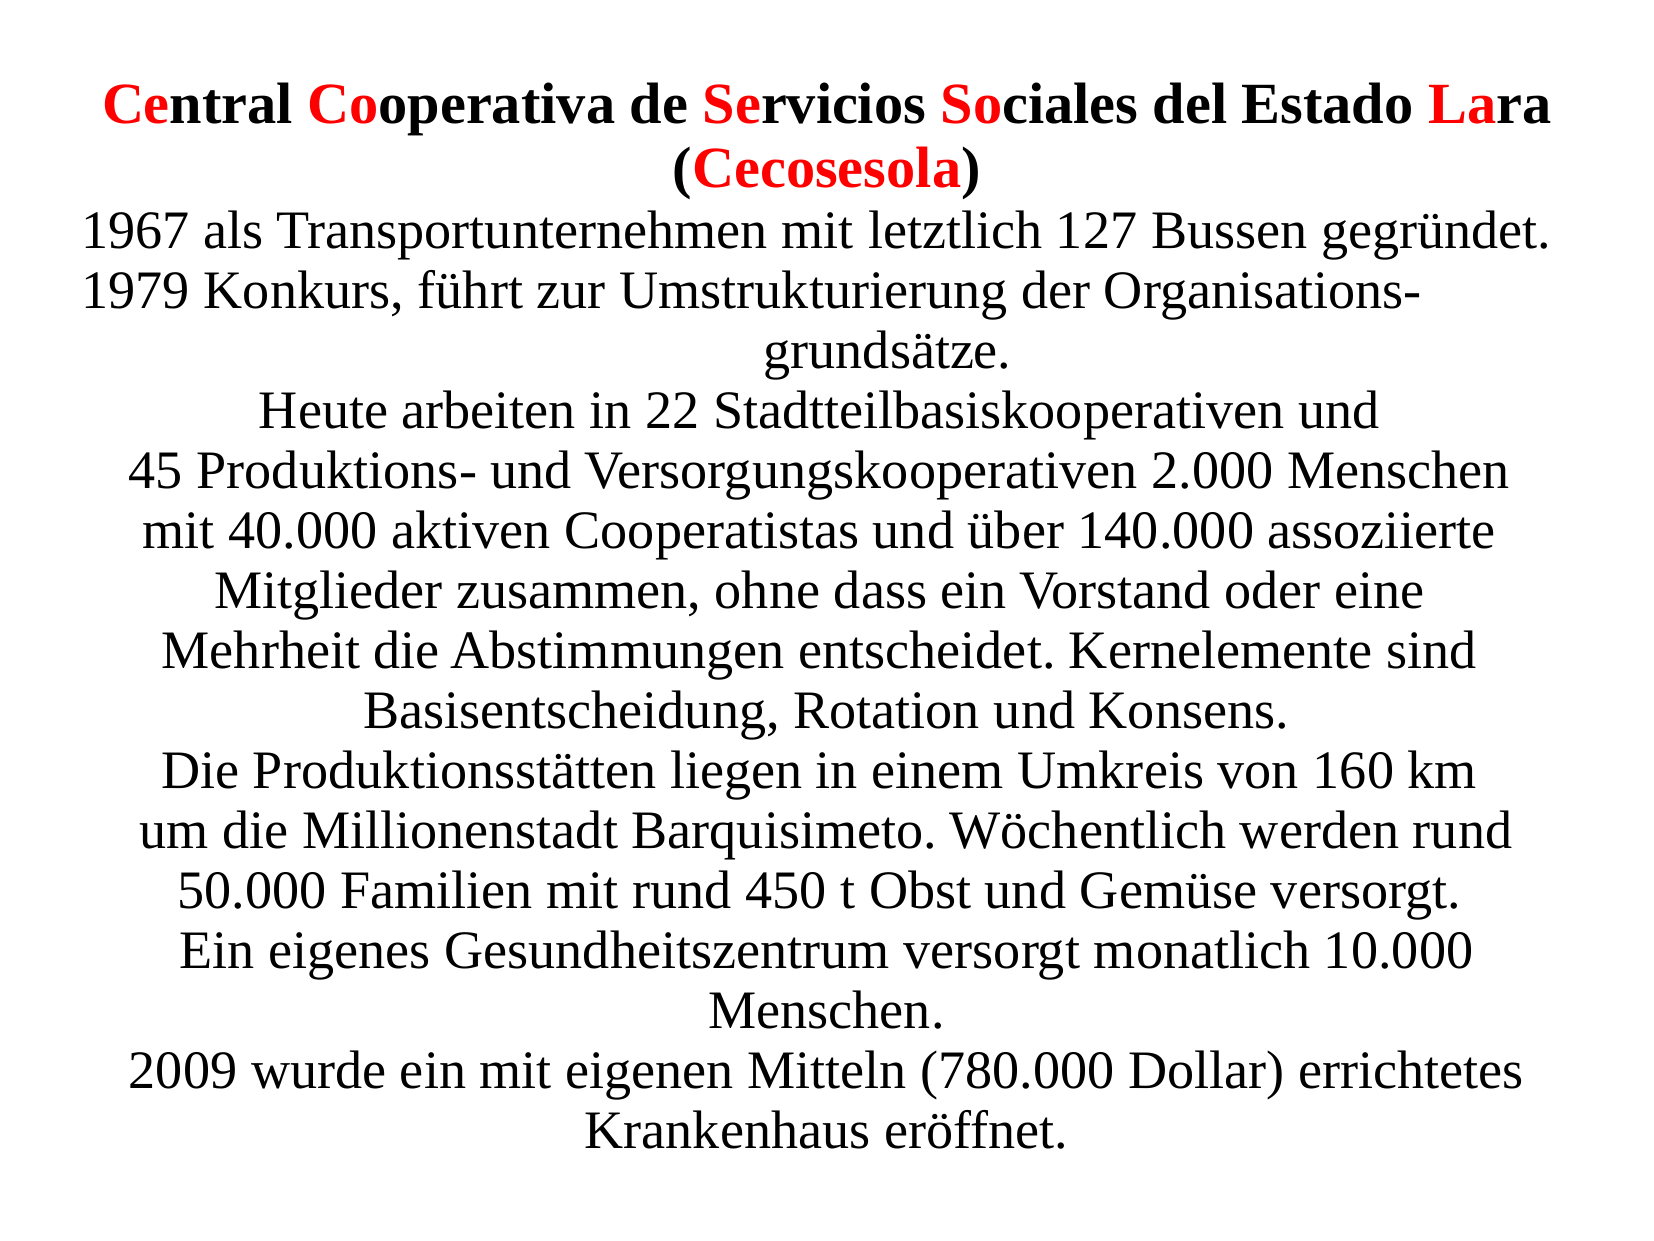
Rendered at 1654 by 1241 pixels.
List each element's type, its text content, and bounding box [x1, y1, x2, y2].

text_box Central Cooperativa de Servicios Sociales del Estado Lara (Cecosesola) 1967 als Transportunternehmen mit letztlich 127 Bussen gegründet. 1979 Konkurs, führt zur Umstrukturierung der Organisations- grundsätze. Heute arbeiten in 22 Stadtteilbasiskooperativen und 45 Produktions- und Versorgungskooperativen 2.000 Menschen mit 40.000 aktiven Cooperatistas und über 140.000 assoziierte Mitglieder zusammen, ohne dass ein Vorstand oder eine Mehrheit die Abstimmungen entscheidet. Kernelemente sind Basisentscheidung, Rotation und Konsens. Die Produktionsstätten liegen in einem Umkreis von 160 km um die Millionenstadt Barquisimeto. Wöchentlich werden rund 50.000 Familien mit rund 450 t Obst und Gemüse versorgt. Ein eigenes Gesundheitszentrum versorgt monatlich 10.000 Menschen. 2009 wurde ein mit eigenen Mitteln (780.000 Dollar) errichtetes Krankenhaus eröffnet. [66, 64, 1587, 1168]
